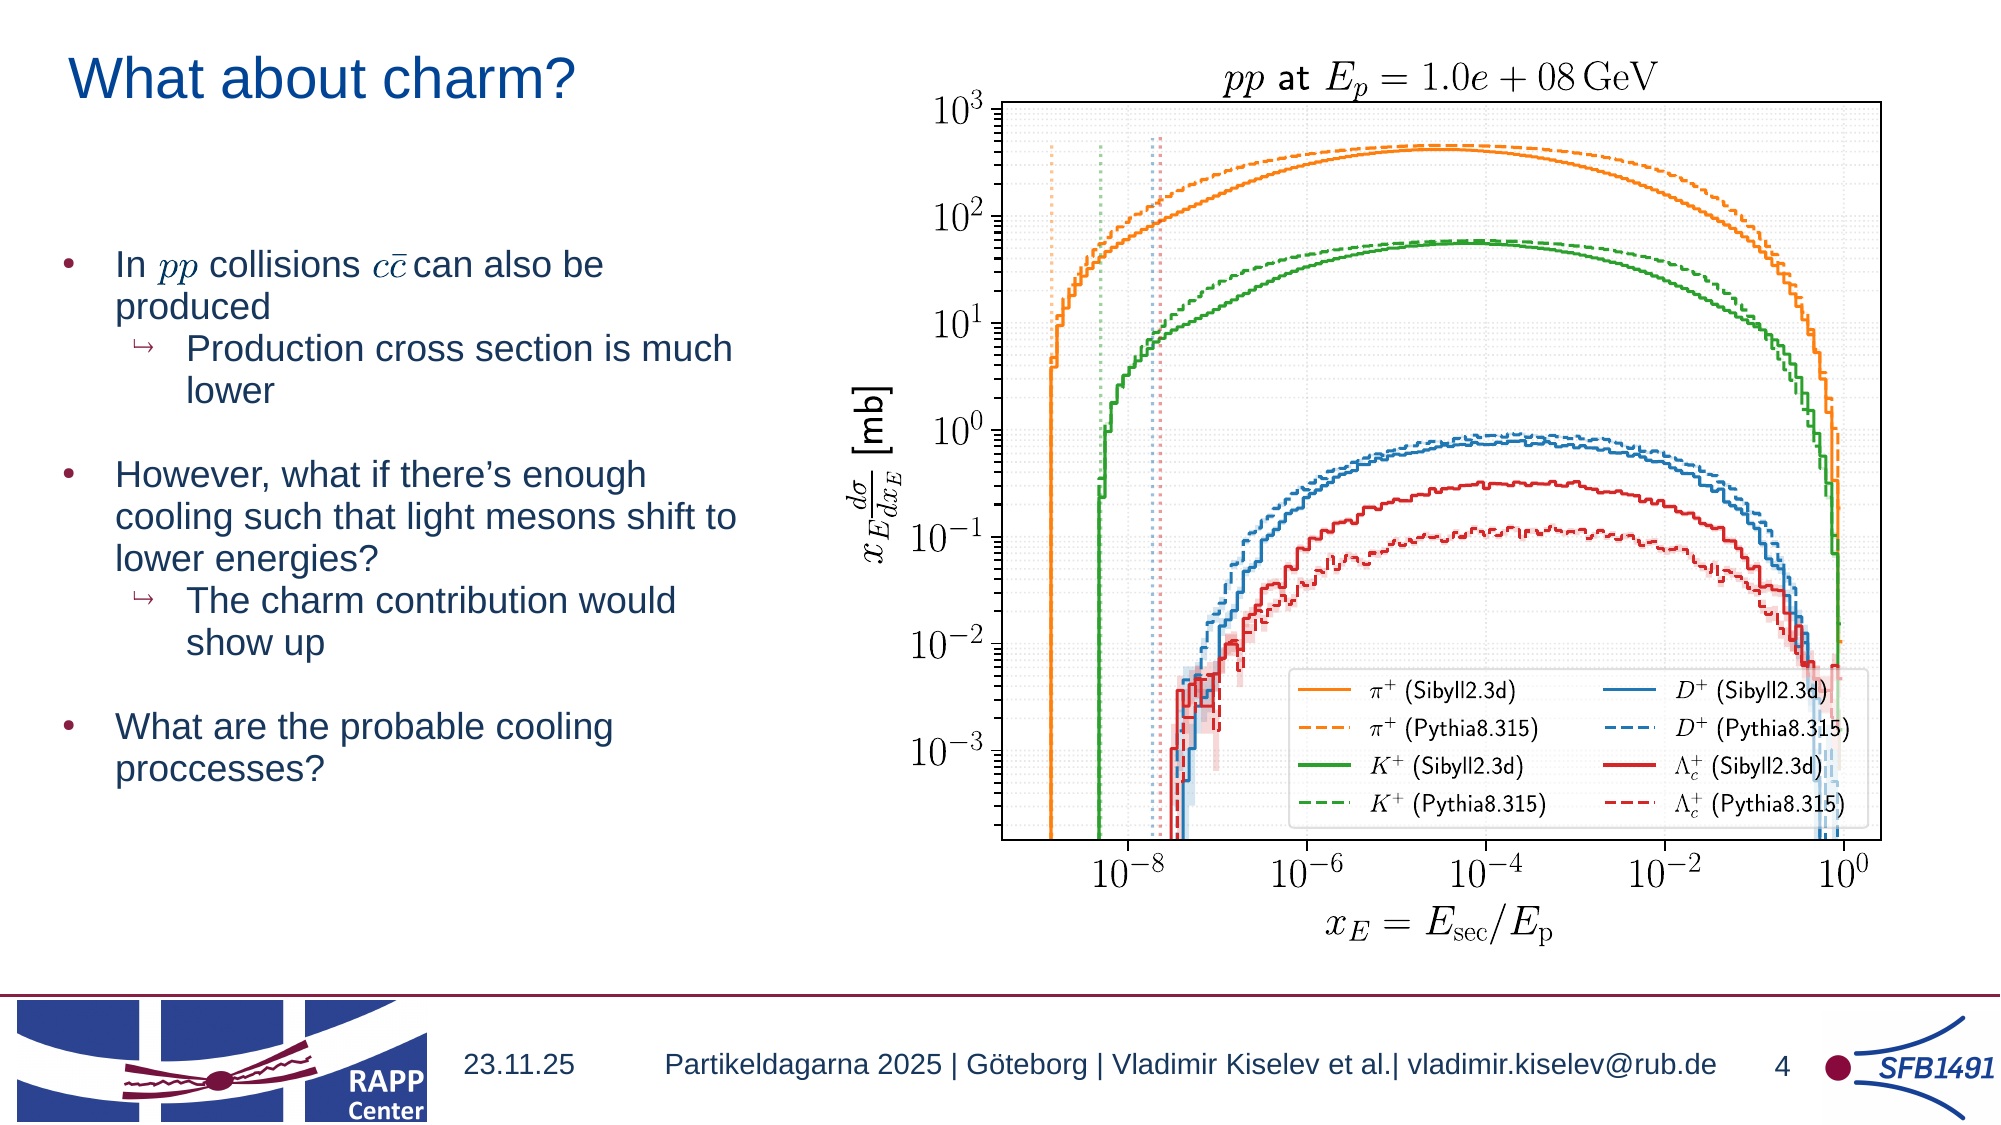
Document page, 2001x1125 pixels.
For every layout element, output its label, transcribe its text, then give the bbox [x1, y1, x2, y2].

picture [17, 1000, 427, 1122]
picture [1821, 1011, 2000, 1125]
text_box [373, 254, 407, 278]
title What about charm? [53, 0, 1779, 160]
text_box [157, 259, 198, 285]
picture [800, 16, 1926, 992]
text_box In collisions can also be produced Production cross section is much lower However, what if there’s enough cooling such that light mesons shift to lower energies? The charm contribution would show up What are the probable cooling proccesses? [29, 236, 768, 827]
